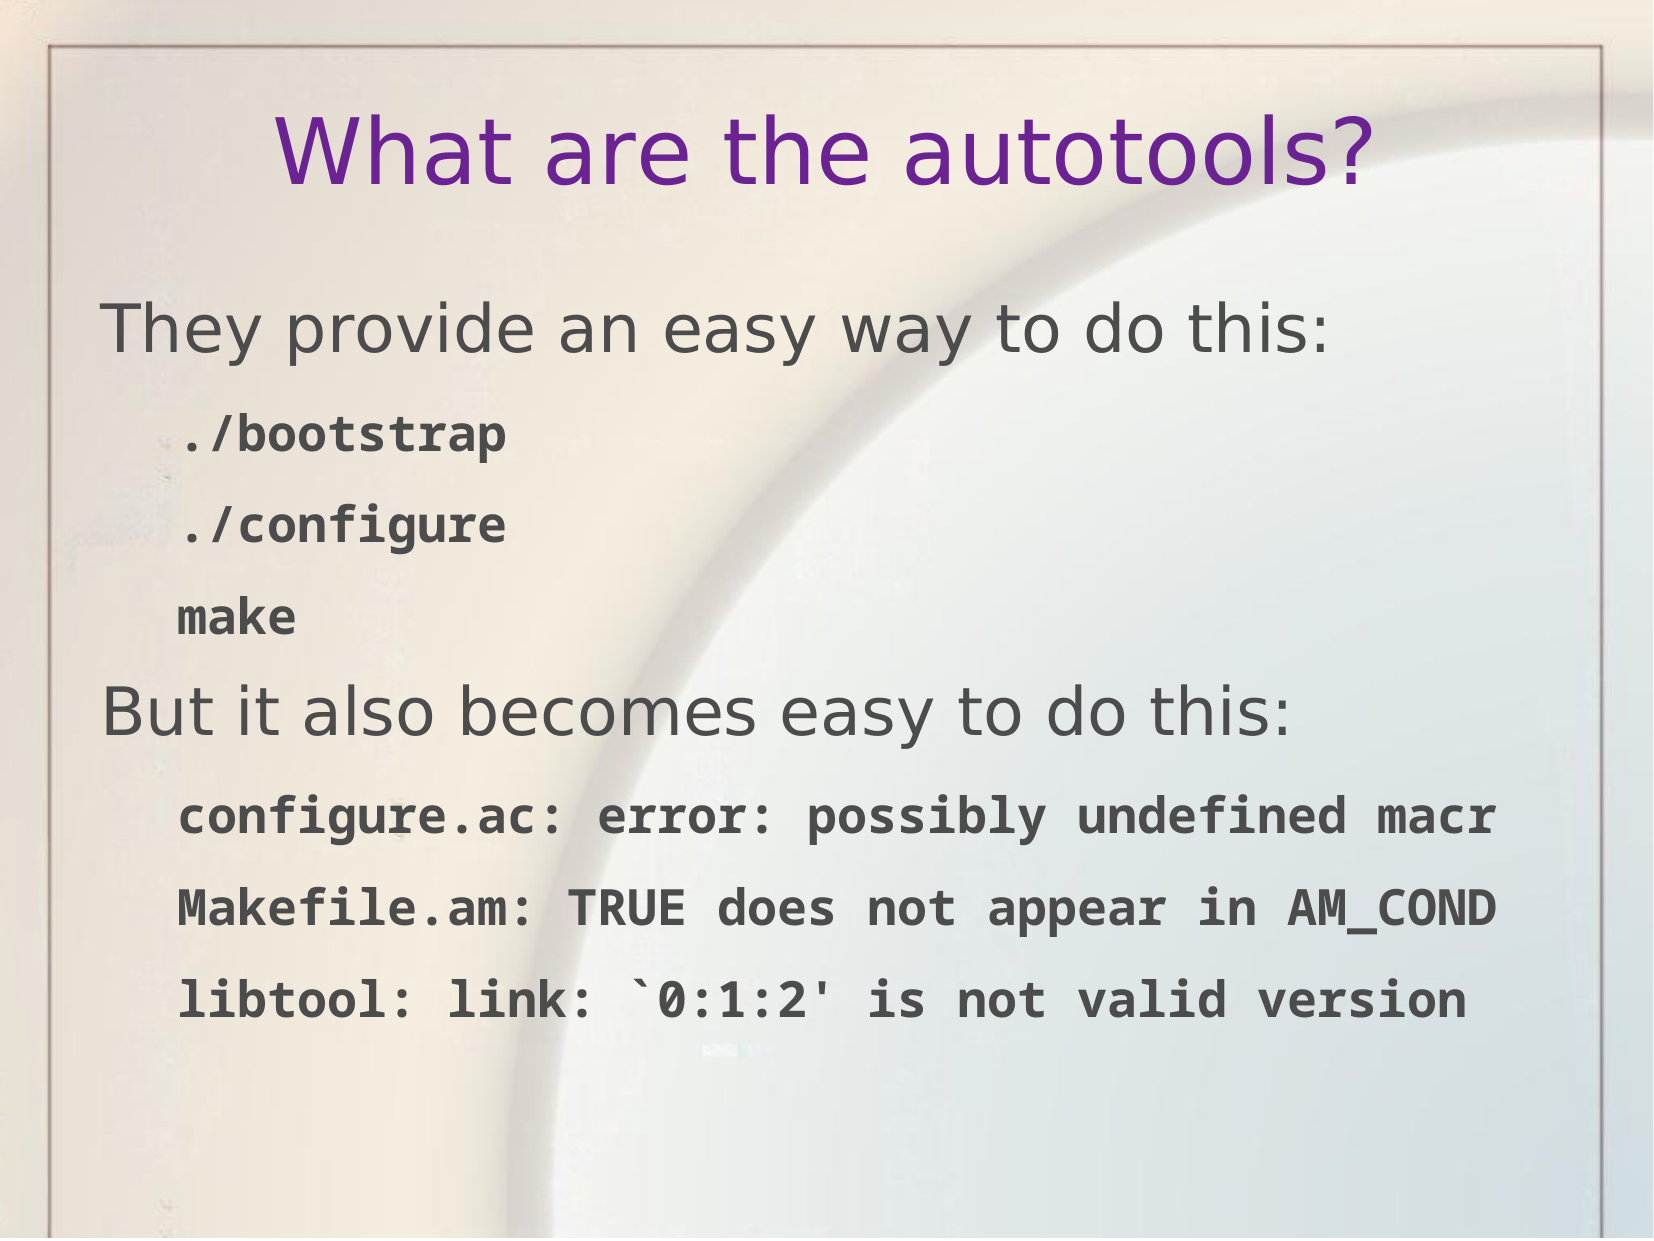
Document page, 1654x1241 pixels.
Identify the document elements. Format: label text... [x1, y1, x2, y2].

list They provide an easy way to do this: ./bootstrap ./configure make But it also becomes easy to do this: configure.ac: error: possibly undefined macr Makefile.am: TRUE does not appear in AM_COND libtool: link: `0:1:2' is not valid version [82, 290, 1571, 1109]
picture [0, 0, 1654, 1238]
title What are the autotools? [82, 49, 1571, 257]
